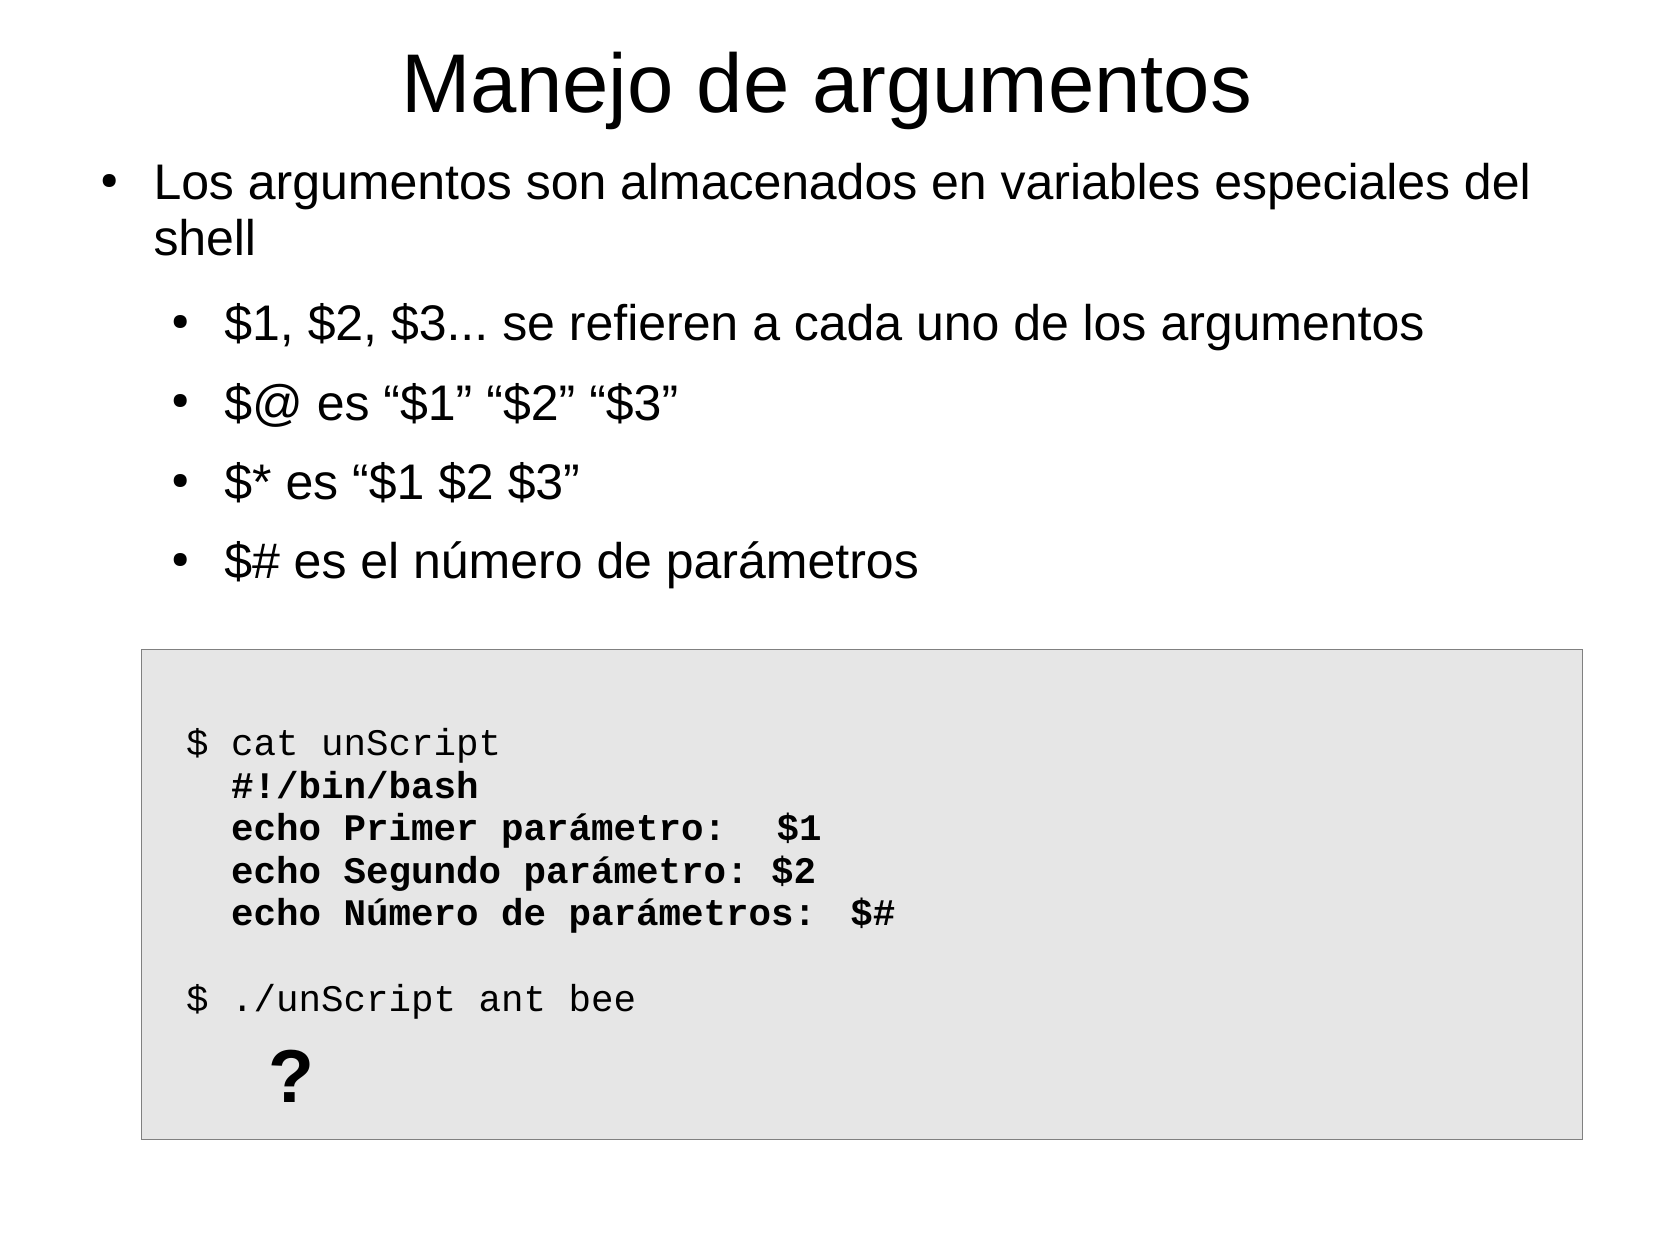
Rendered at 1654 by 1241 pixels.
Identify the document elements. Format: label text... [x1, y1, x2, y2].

title Manejo de argumentos [82, 19, 1571, 148]
list Los argumentos son almacenados en variables especiales del shell $1, $2, $3... se refieren a cada uno de los argumentos $@ es “$1” “$2” “$3” $* es “$1 $2 $3” $# es el número de parámetros [82, 154, 1571, 597]
text_box ? [253, 1027, 330, 1127]
text_box $ cat unScript #!/bin/bash echo Primer parámetro: $1 echo Segundo parámetro: $2 echo Número de parámetros: $# $ ./unScript ant bee [141, 649, 1583, 1140]
